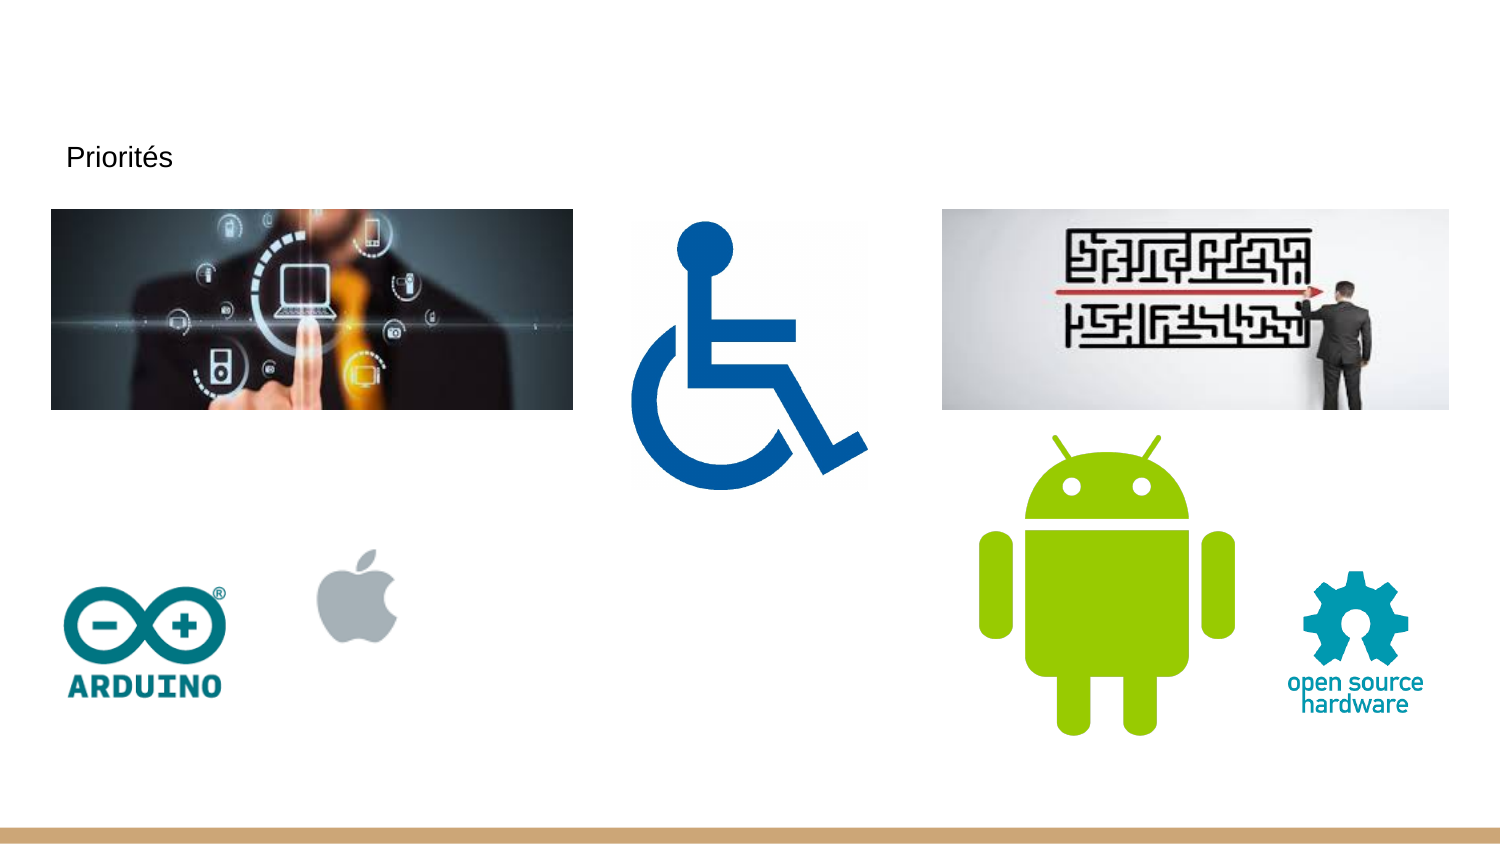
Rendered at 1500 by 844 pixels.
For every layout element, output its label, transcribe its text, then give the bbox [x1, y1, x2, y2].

picture [51, 209, 573, 410]
title Priorités [51, 51, 1449, 189]
picture [953, 431, 1260, 738]
picture [942, 209, 1449, 410]
picture [631, 221, 868, 490]
picture [1288, 571, 1423, 713]
list [51, 200, 1449, 752]
picture [51, 468, 600, 724]
